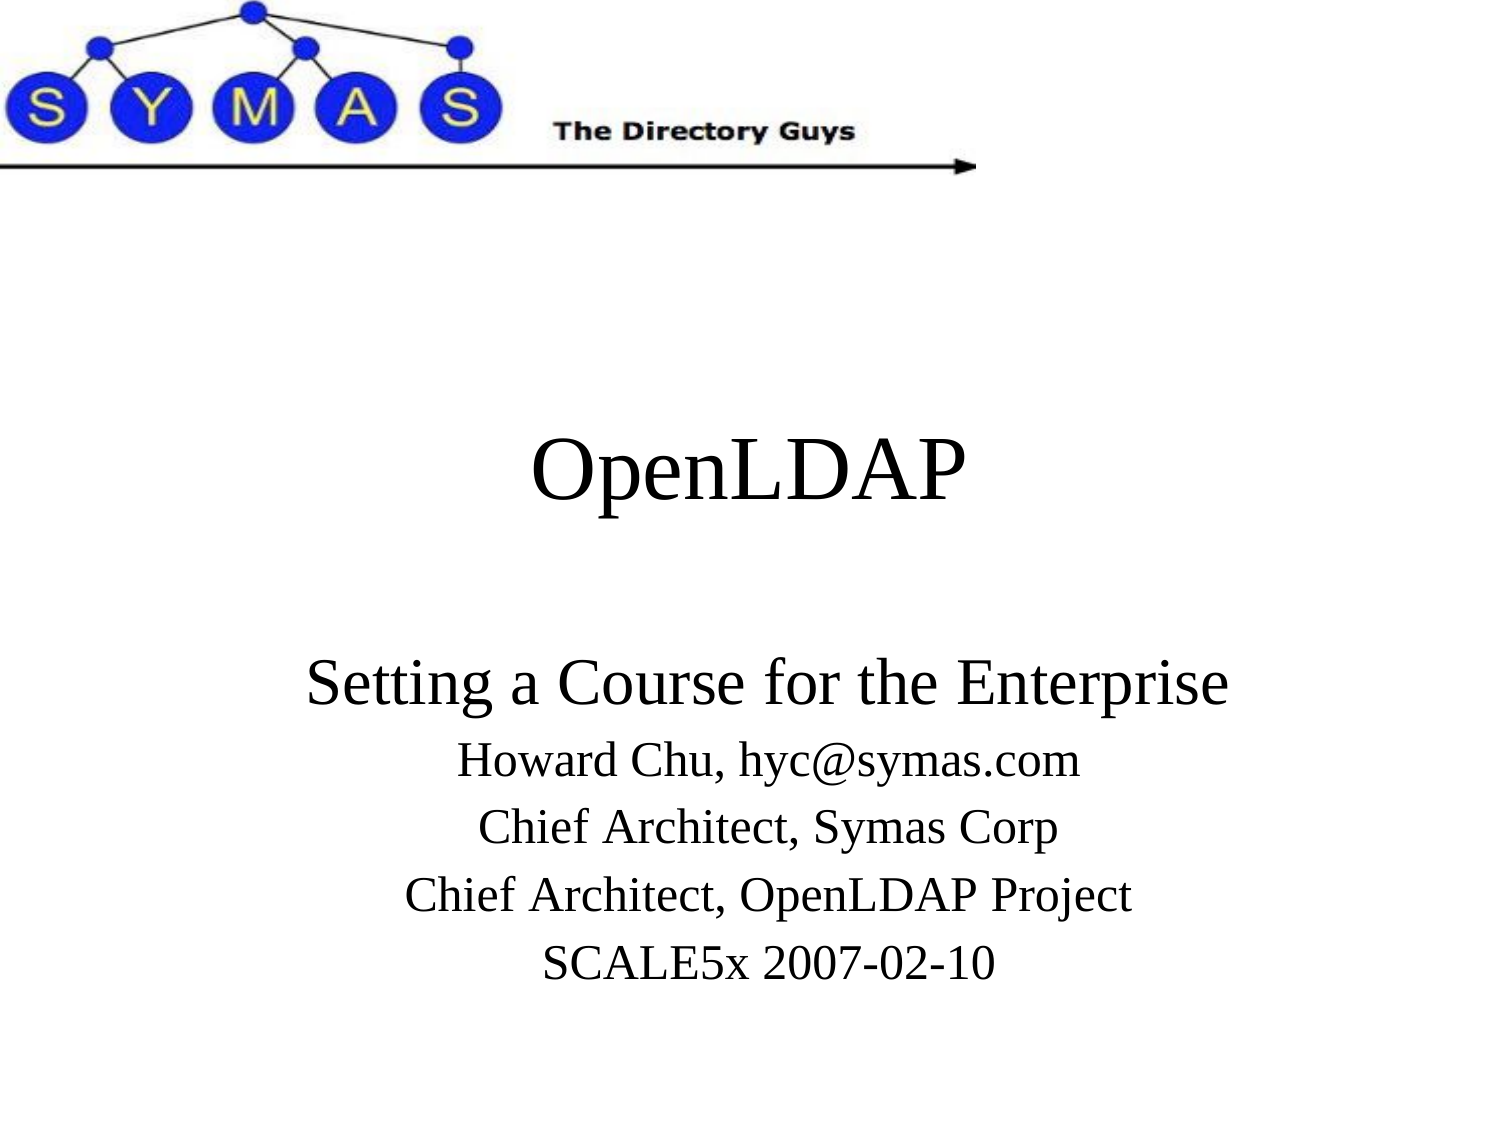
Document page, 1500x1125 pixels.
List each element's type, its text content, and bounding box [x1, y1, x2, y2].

subtitle Setting a Course for the Enterprise Howard Chu, hyc@symas.com Chief Architect, Symas Corp Chief Architect, OpenLDAP Project SCALE5x 2007-02-10 [75, 637, 1388, 1002]
picture [0, 0, 976, 188]
title OpenLDAP [112, 374, 1388, 563]
